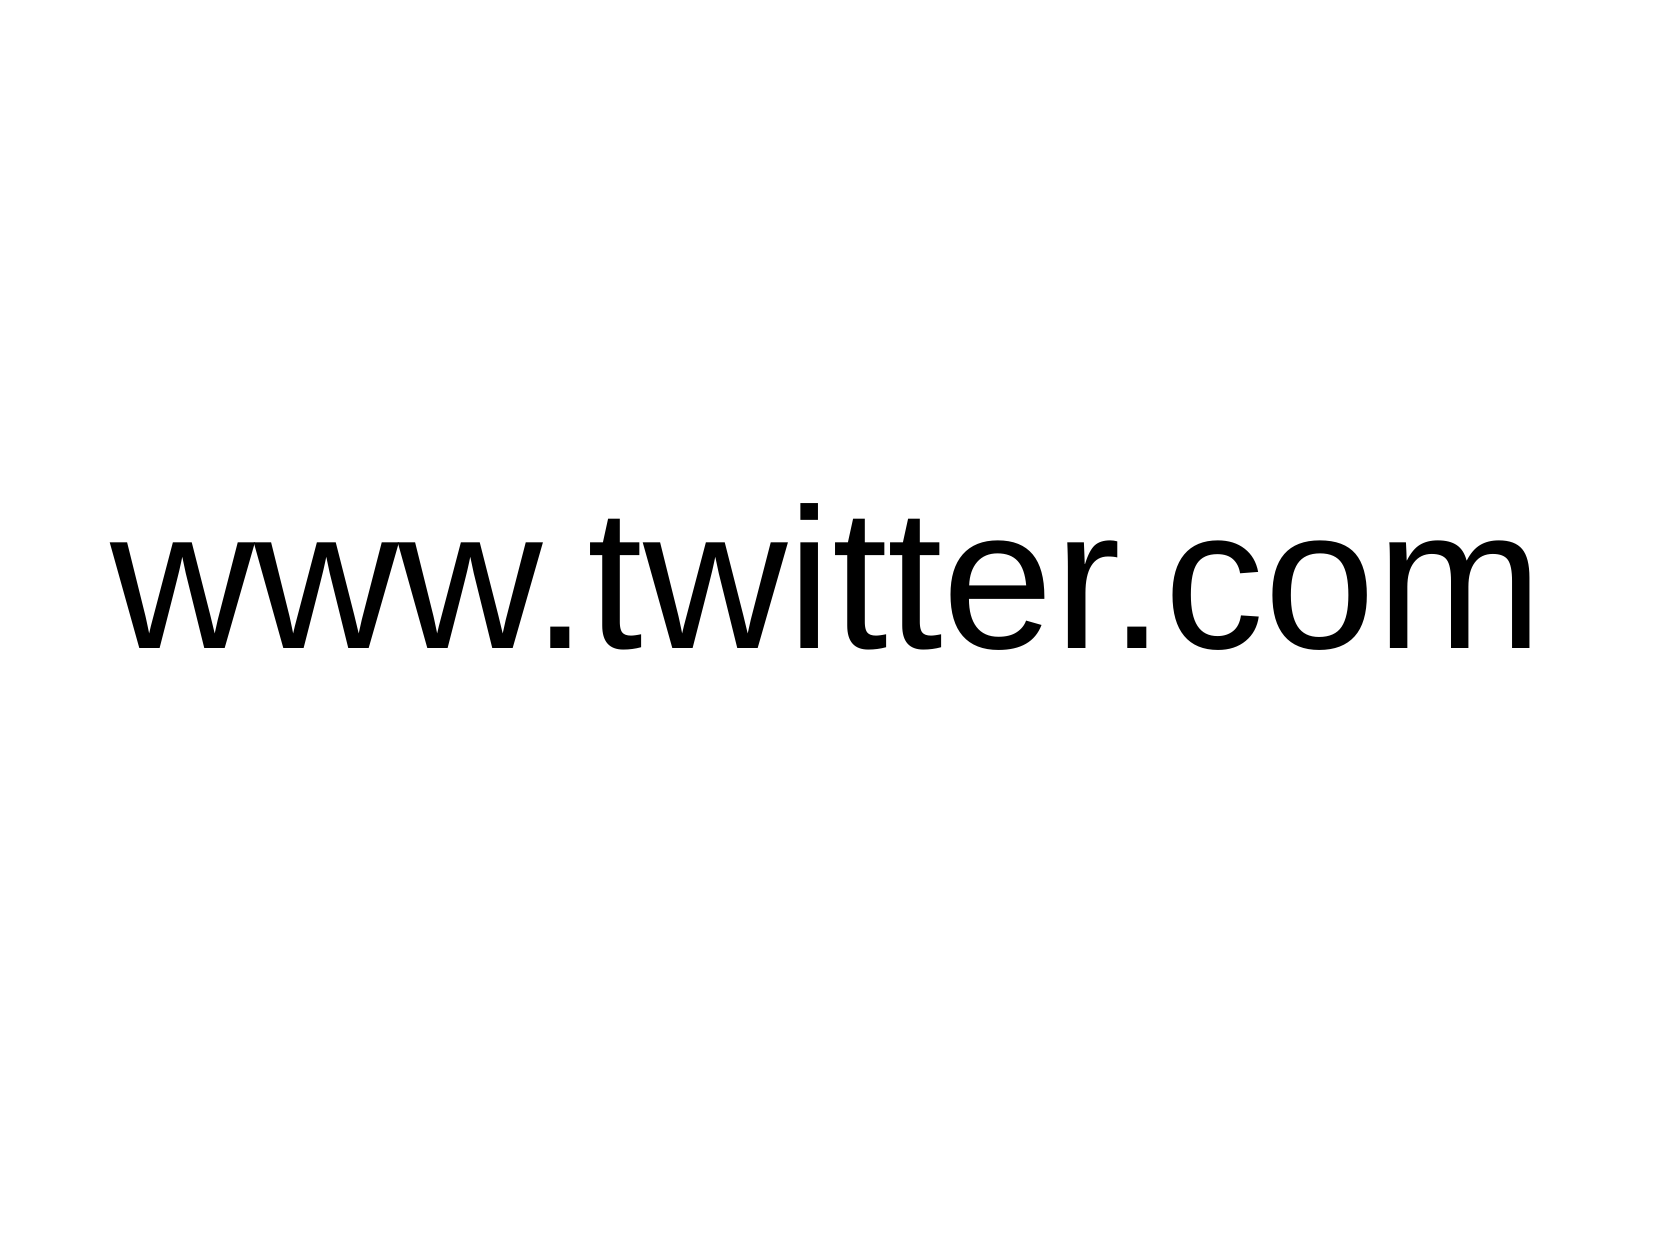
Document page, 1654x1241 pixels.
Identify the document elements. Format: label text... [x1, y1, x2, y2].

subtitle www.twitter.com [82, 56, 1571, 1102]
